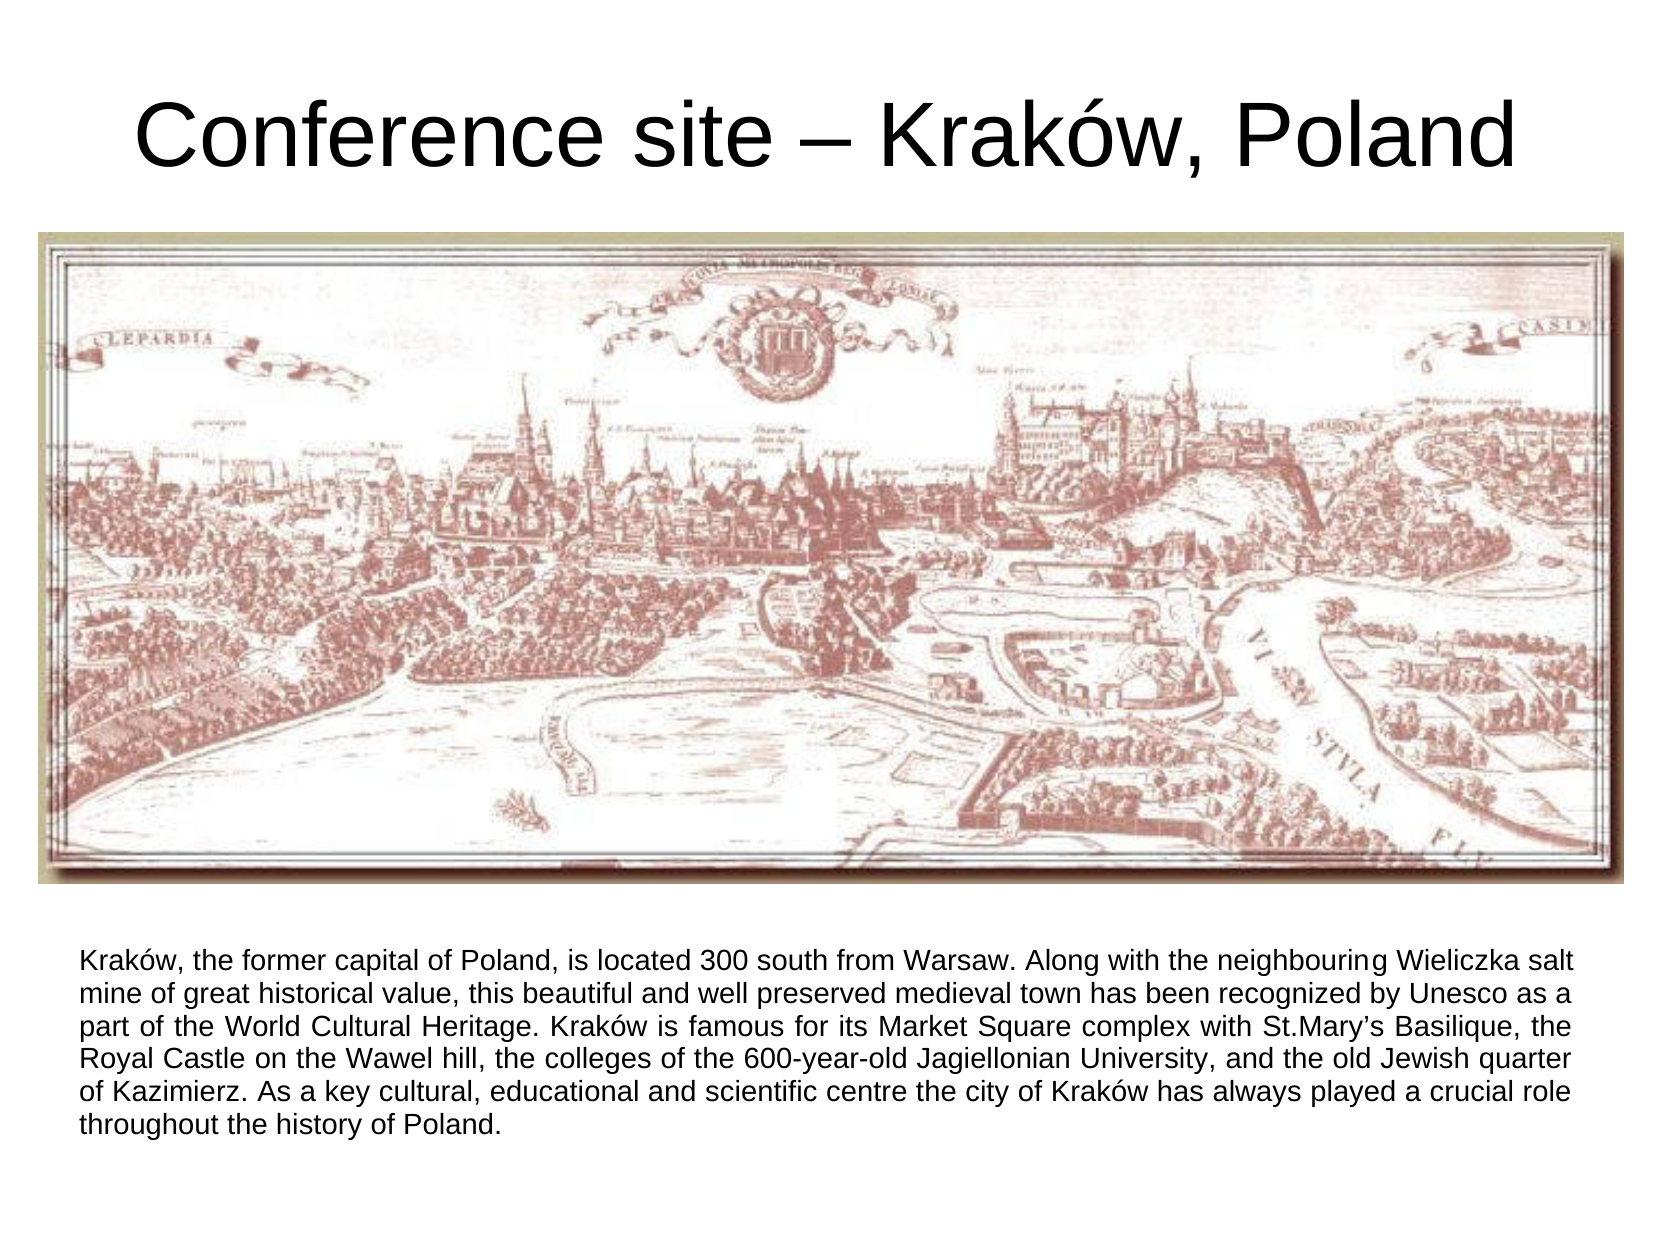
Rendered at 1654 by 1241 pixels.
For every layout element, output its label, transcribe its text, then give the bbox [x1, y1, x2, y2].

title Conference site – Kraków, Poland [82, 5, 1571, 232]
picture [38, 232, 1624, 884]
text_box Kraków, the former capital of Poland, is located 300 south from Warsaw. Along with the neighbouring Wieliczka salt mine of great historical value, this beautiful and well preserved medieval town has been recognized by Unesco as a part of the World Cultural Heritage. Kraków is famous for its Market Square complex with St.Mary’s Basilique, the Royal Castle on the Wawel hill, the colleges of the 600-year-old Jagiellonian University, and the old Jewish quarter of Kazimierz. As a key cultural, educational and scientific centre the city of Kraków has always played a crucial role throughout the history of Poland. [64, 936, 1589, 1149]
